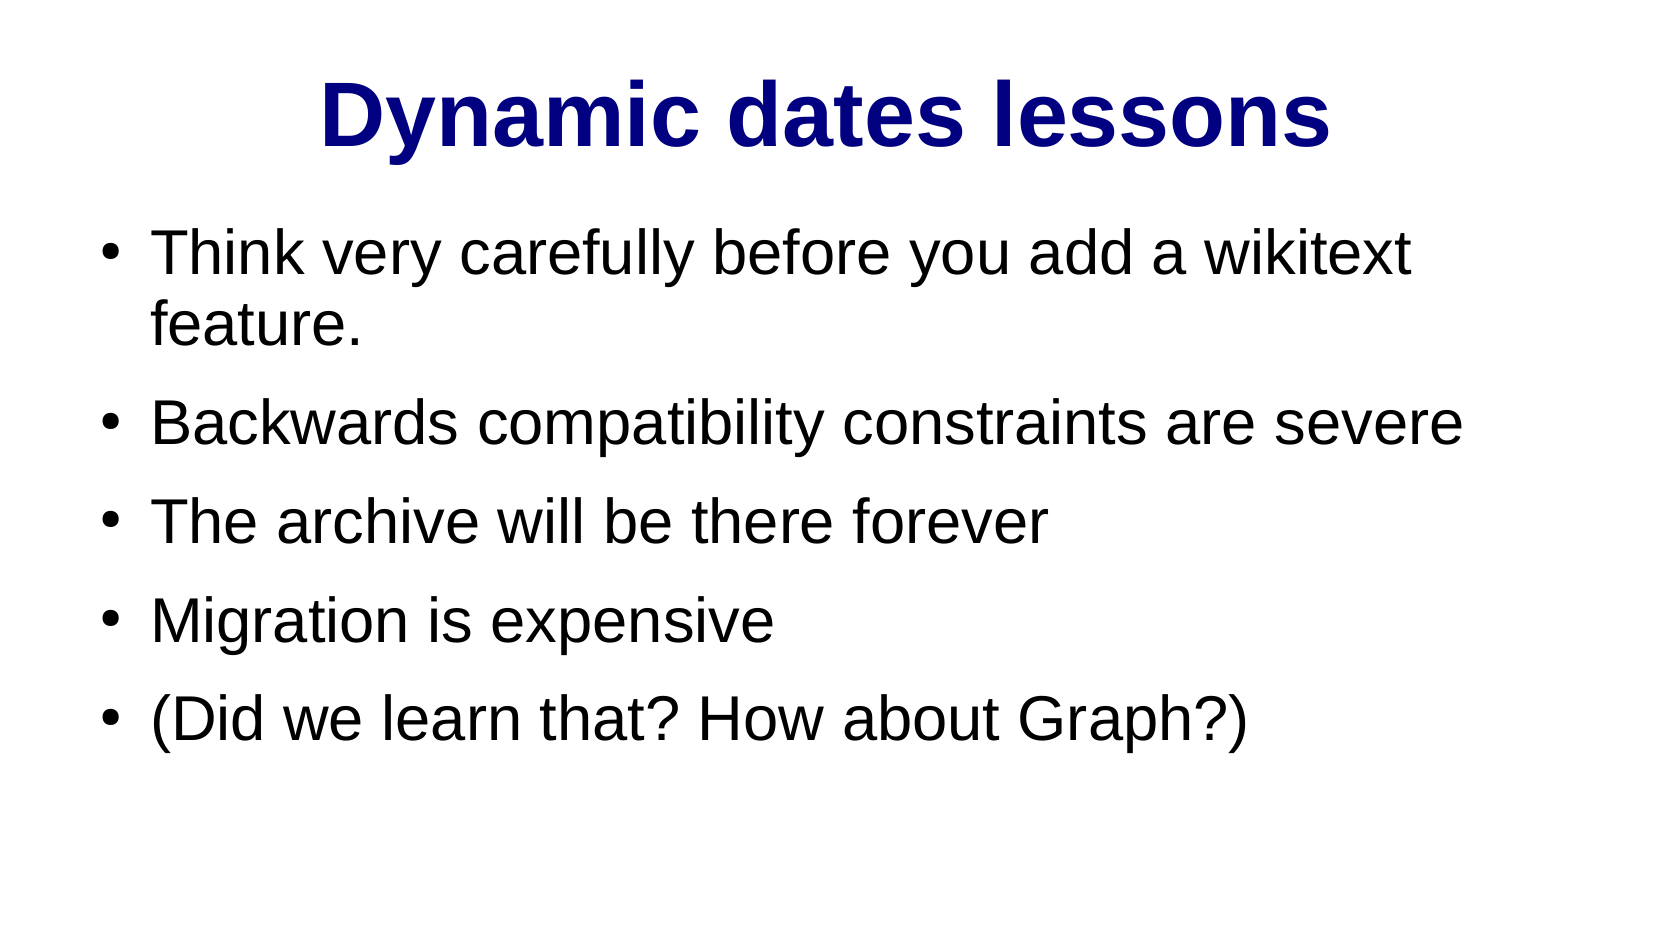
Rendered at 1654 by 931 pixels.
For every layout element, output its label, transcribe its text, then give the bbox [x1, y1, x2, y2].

title Dynamic dates lessons [82, 37, 1571, 193]
list Think very carefully before you add a wikitext feature. Backwards compatibility constraints are severe The archive will be there forever Migration is expensive (Did we learn that? How about Graph?) [82, 217, 1571, 758]
